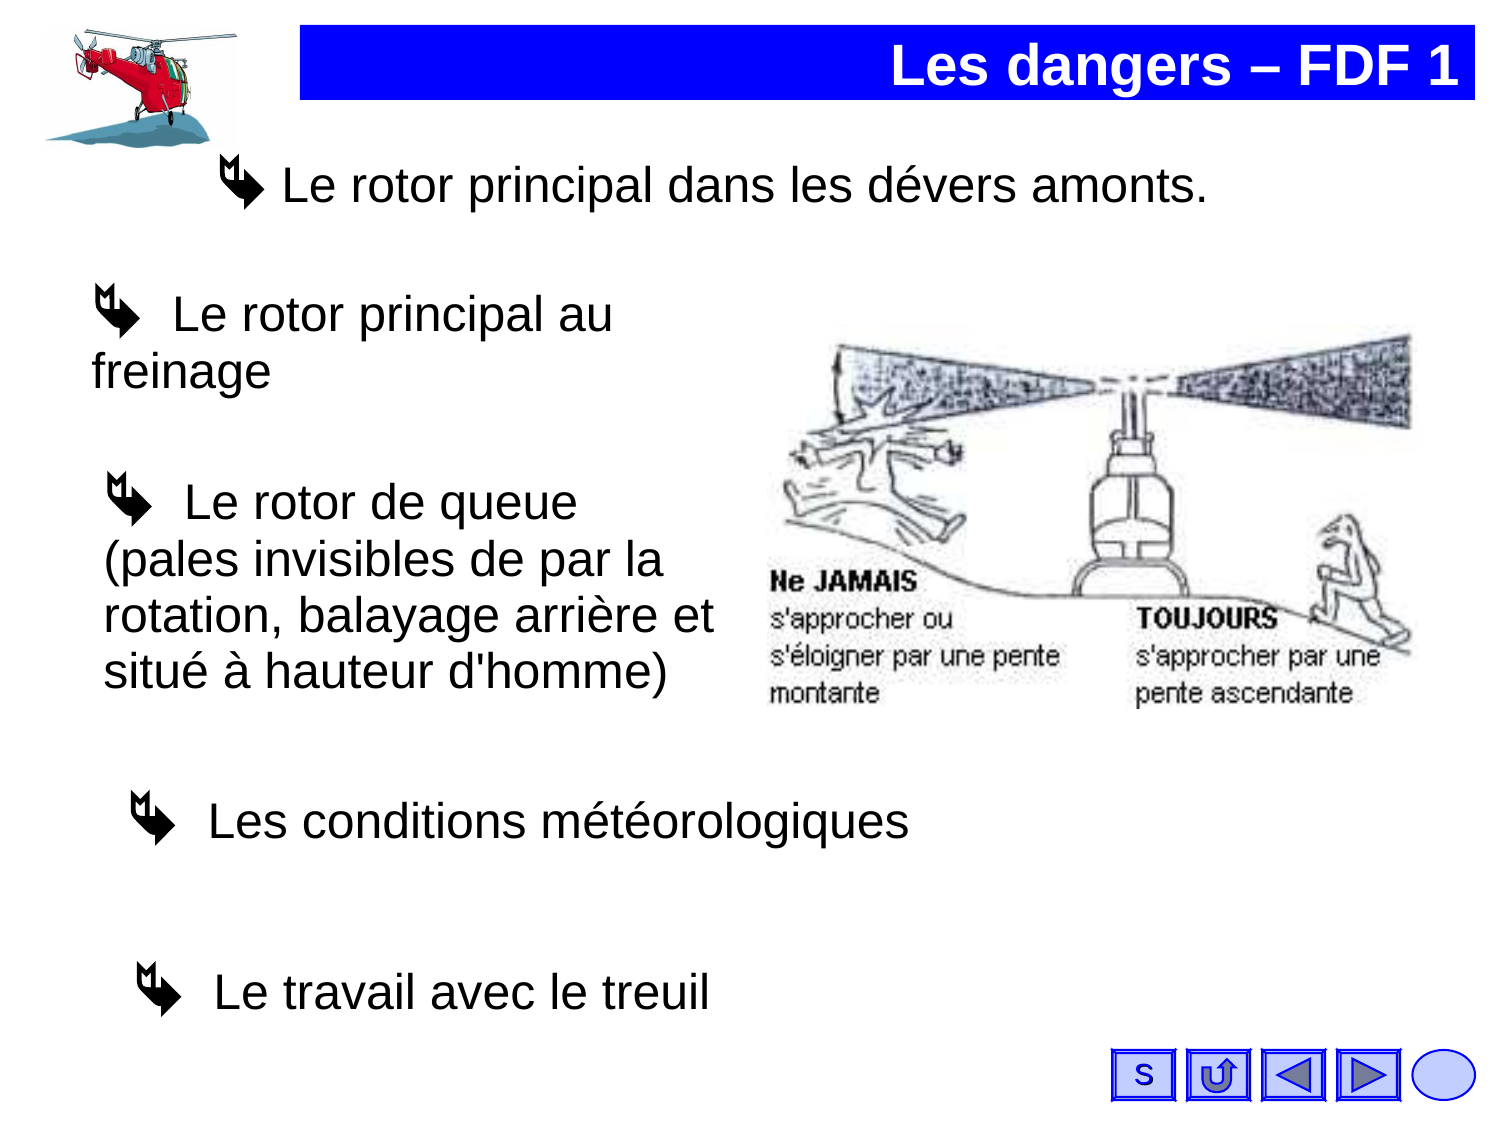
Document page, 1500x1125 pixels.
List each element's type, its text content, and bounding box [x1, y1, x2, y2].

text_box  Les conditions météorologiques [112, 785, 1205, 865]
text_box  Le rotor principal dans les dévers amonts. [184, 141, 1239, 279]
text_box  Le rotor principal au freinage [76, 278, 697, 414]
text_box Les dangers – FDF 1 [299, 24, 1475, 100]
text_box [1412, 1049, 1476, 1101]
text_box  Le travail avec le treuil [118, 956, 1004, 1037]
picture [45, 29, 237, 148]
text_box  Le rotor de queue (pales invisibles de par la rotation, balayage arrière et situé à hauteur d'homme) [88, 466, 739, 714]
picture [767, 324, 1418, 709]
